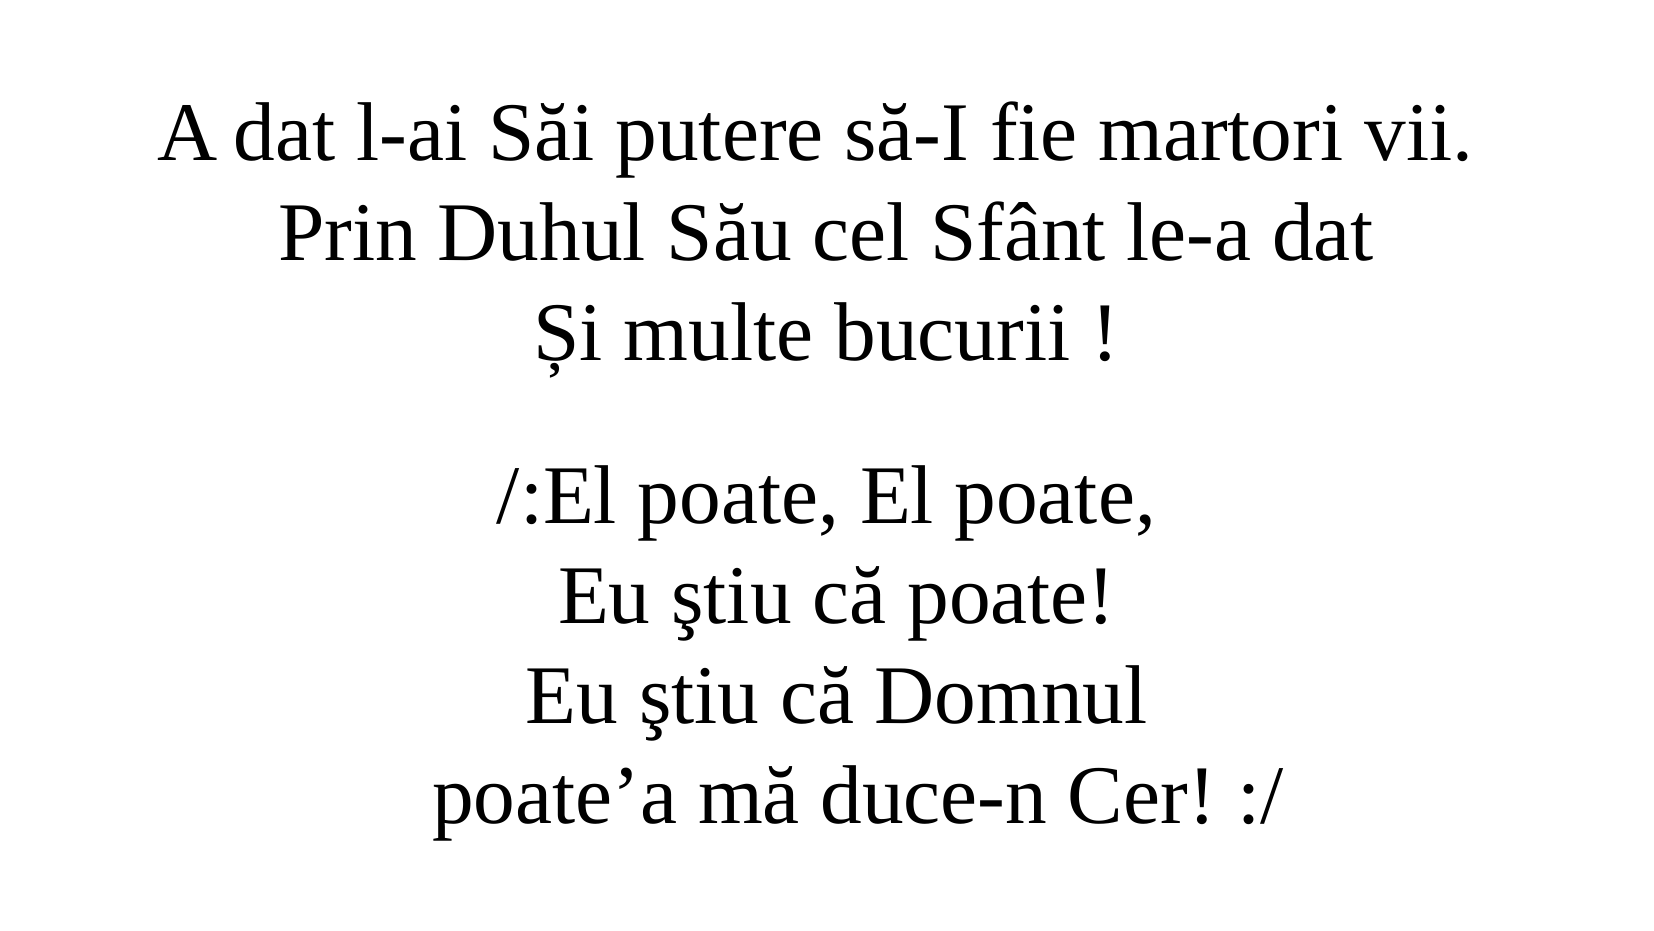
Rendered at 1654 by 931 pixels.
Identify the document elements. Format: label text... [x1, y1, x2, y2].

subtitle A dat l-ai Săi putere să-I fie martori vii. Prin Duhul Său cel Sfânt le-a dat Și multe bucurii ! /:El poate, El poate, Eu ştiu că poate! Eu ştiu că Domnul poate’a mă duce-n Cer! :/ [0, 70, 1654, 848]
